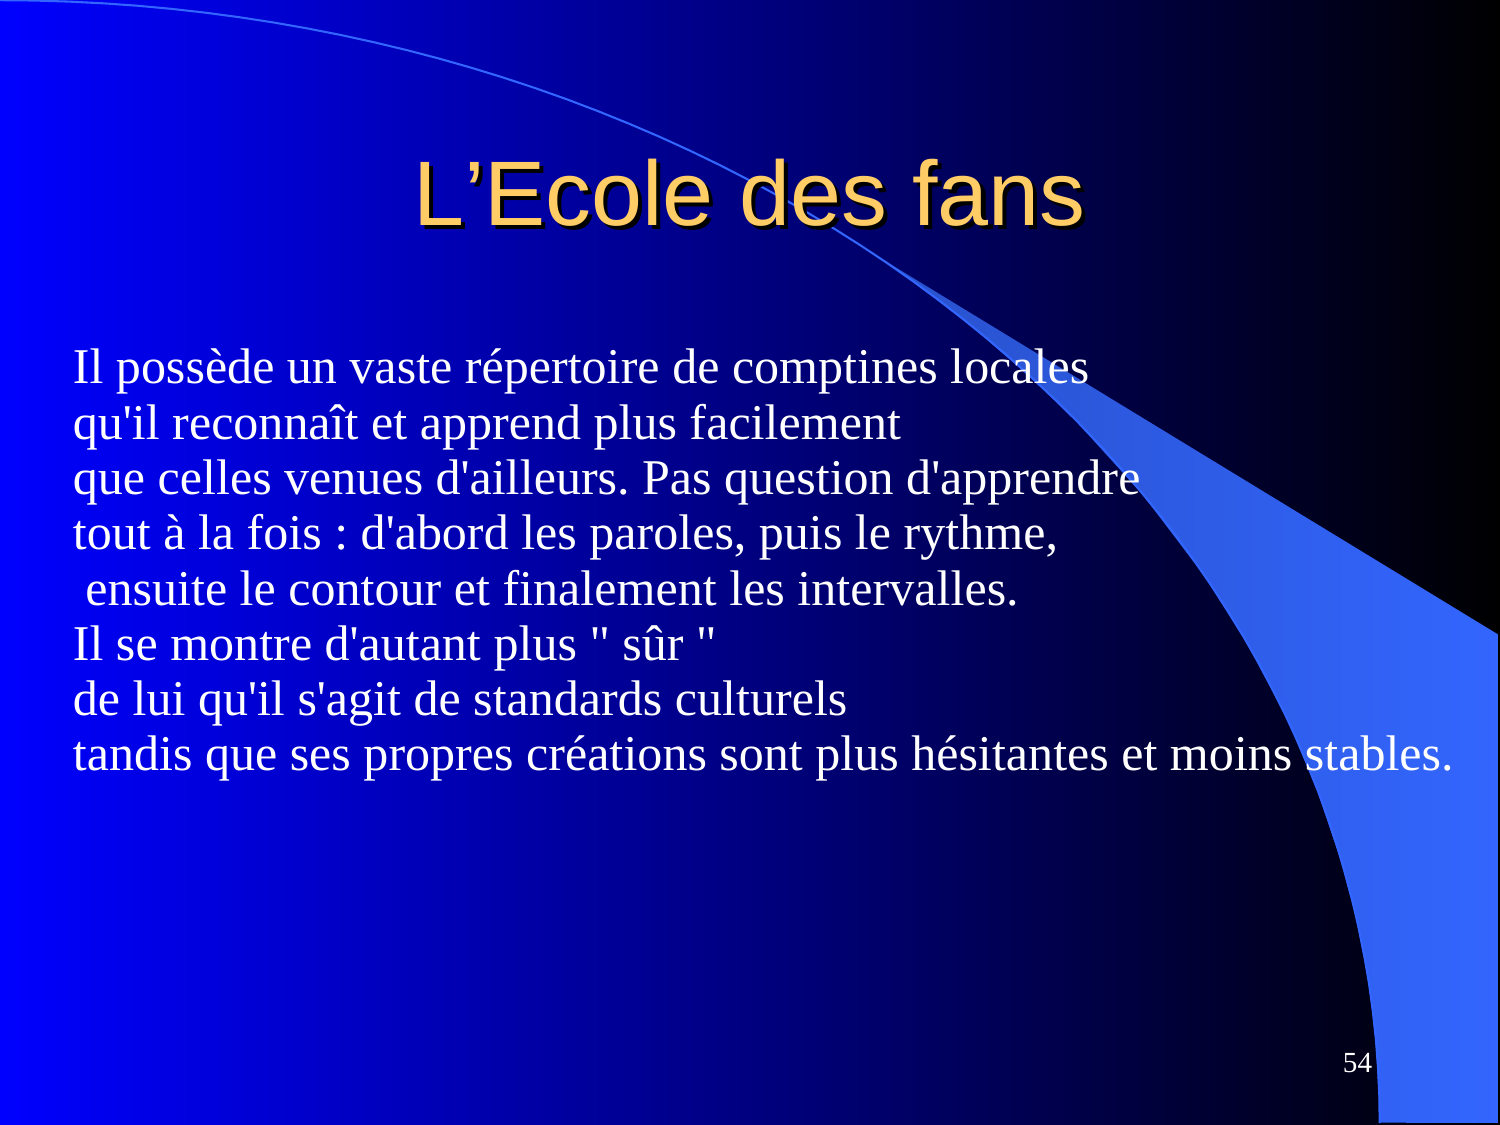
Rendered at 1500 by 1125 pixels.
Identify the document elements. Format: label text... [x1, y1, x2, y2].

title L’Ecole des fans [112, 99, 1388, 288]
text_box Il possède un vaste répertoire de comptines locales qu'il reconnaît et apprend plus facilement que celles venues d'ailleurs. Pas question d'apprendre tout à la fois : d'abord les paroles, puis le rythme, ensuite le contour et finalement les intervalles. Il se montre d'autant plus " sûr " de lui qu'il s'agit de standards culturels tandis que ses propres créations sont plus hésitantes et moins stables. [58, 331, 1470, 790]
